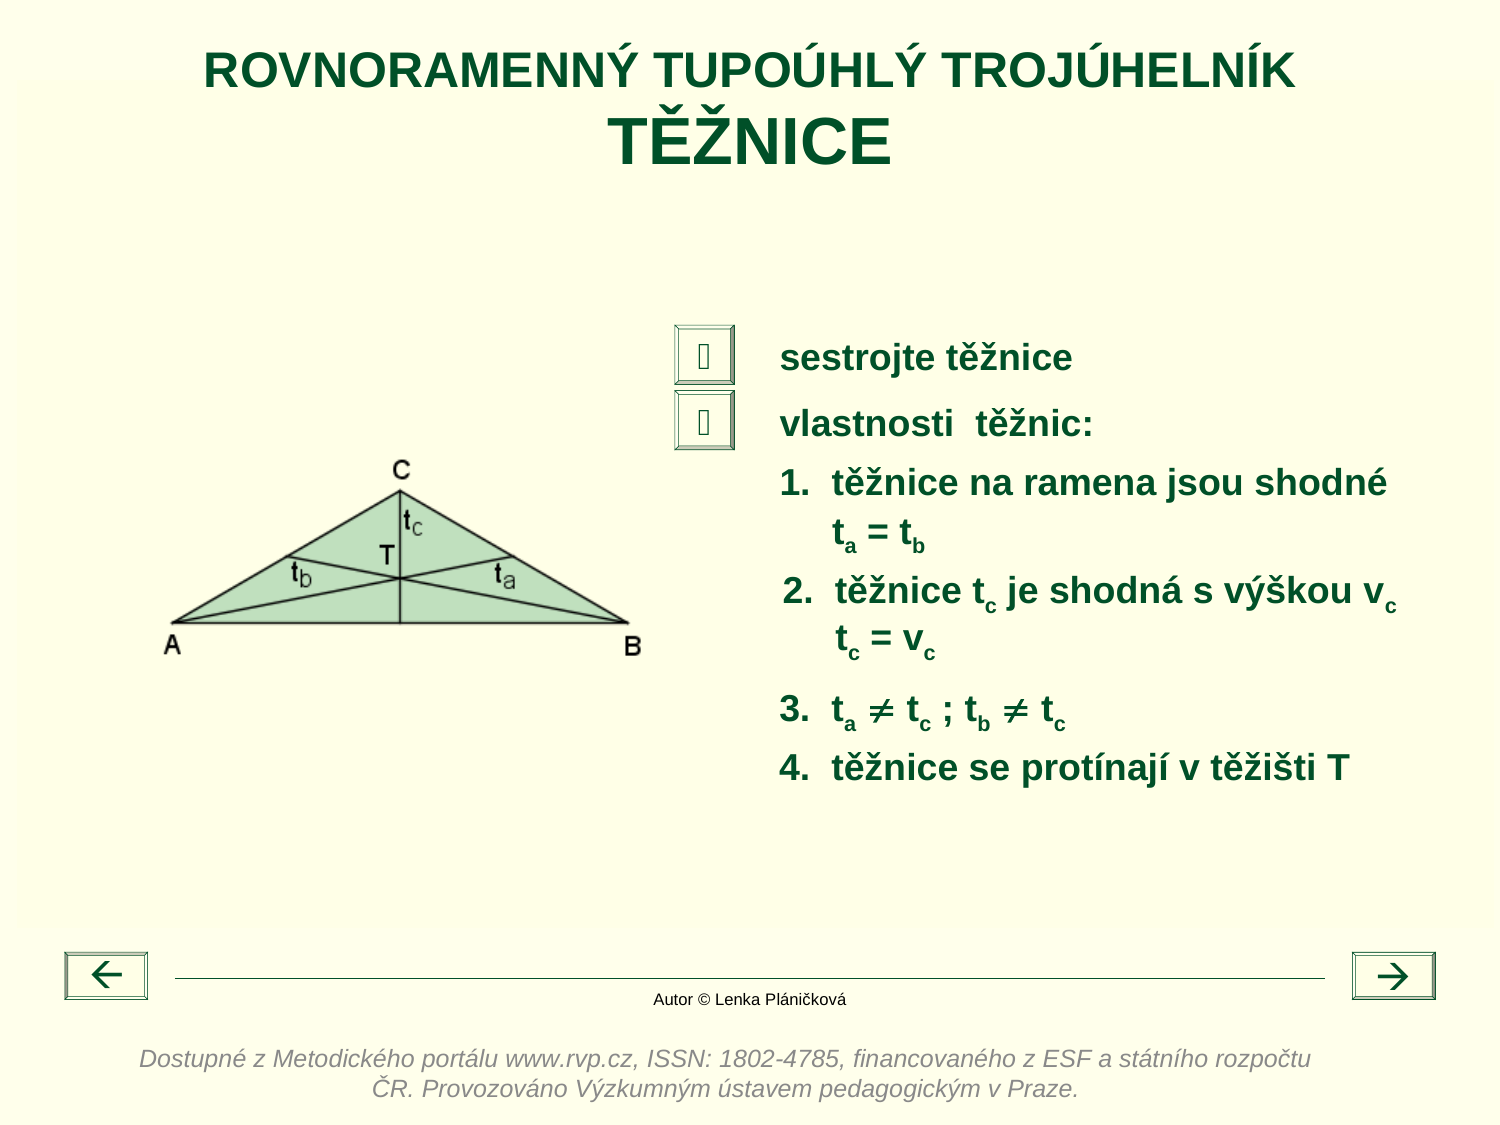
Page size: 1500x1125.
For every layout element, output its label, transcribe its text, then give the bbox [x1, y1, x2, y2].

text_box vlastnosti těžnic: [764, 390, 1187, 448]
text_box tc = vc [820, 605, 1062, 682]
text_box 2. těžnice tc je shodná s výškou vc [767, 558, 1460, 623]
text_box ROVNORAMENNÝ TUPOÚHLÝ TROJÚHELNÍK TĚŽNICE [22, 31, 1479, 185]
text_box 3. ta  tc ; tb  tc [764, 676, 1446, 735]
text_box Dostupné z Metodického portálu www.rvp.cz, ISSN: 1802-4785, financovaného z ESF a státního rozpočtu ČR. Provozováno Výzkumným ústavem pedagogickým v Praze. [105, 1042, 1348, 1103]
text_box 1. těžnice na ramena jsou shodné [764, 449, 1500, 511]
text_box  [679, 329, 730, 380]
text_box  [1356, 956, 1432, 996]
text_box  [68, 956, 144, 996]
text_box  [679, 395, 730, 445]
text_box 4. těžnice se protínají v těžišti T [764, 735, 1457, 800]
text_box sestrojte těžnice [764, 325, 1212, 386]
text_box Autor © Lenka Pláničková [171, 981, 1329, 1017]
picture [17, 80, 1494, 928]
text_box ta = tb [764, 498, 1401, 566]
